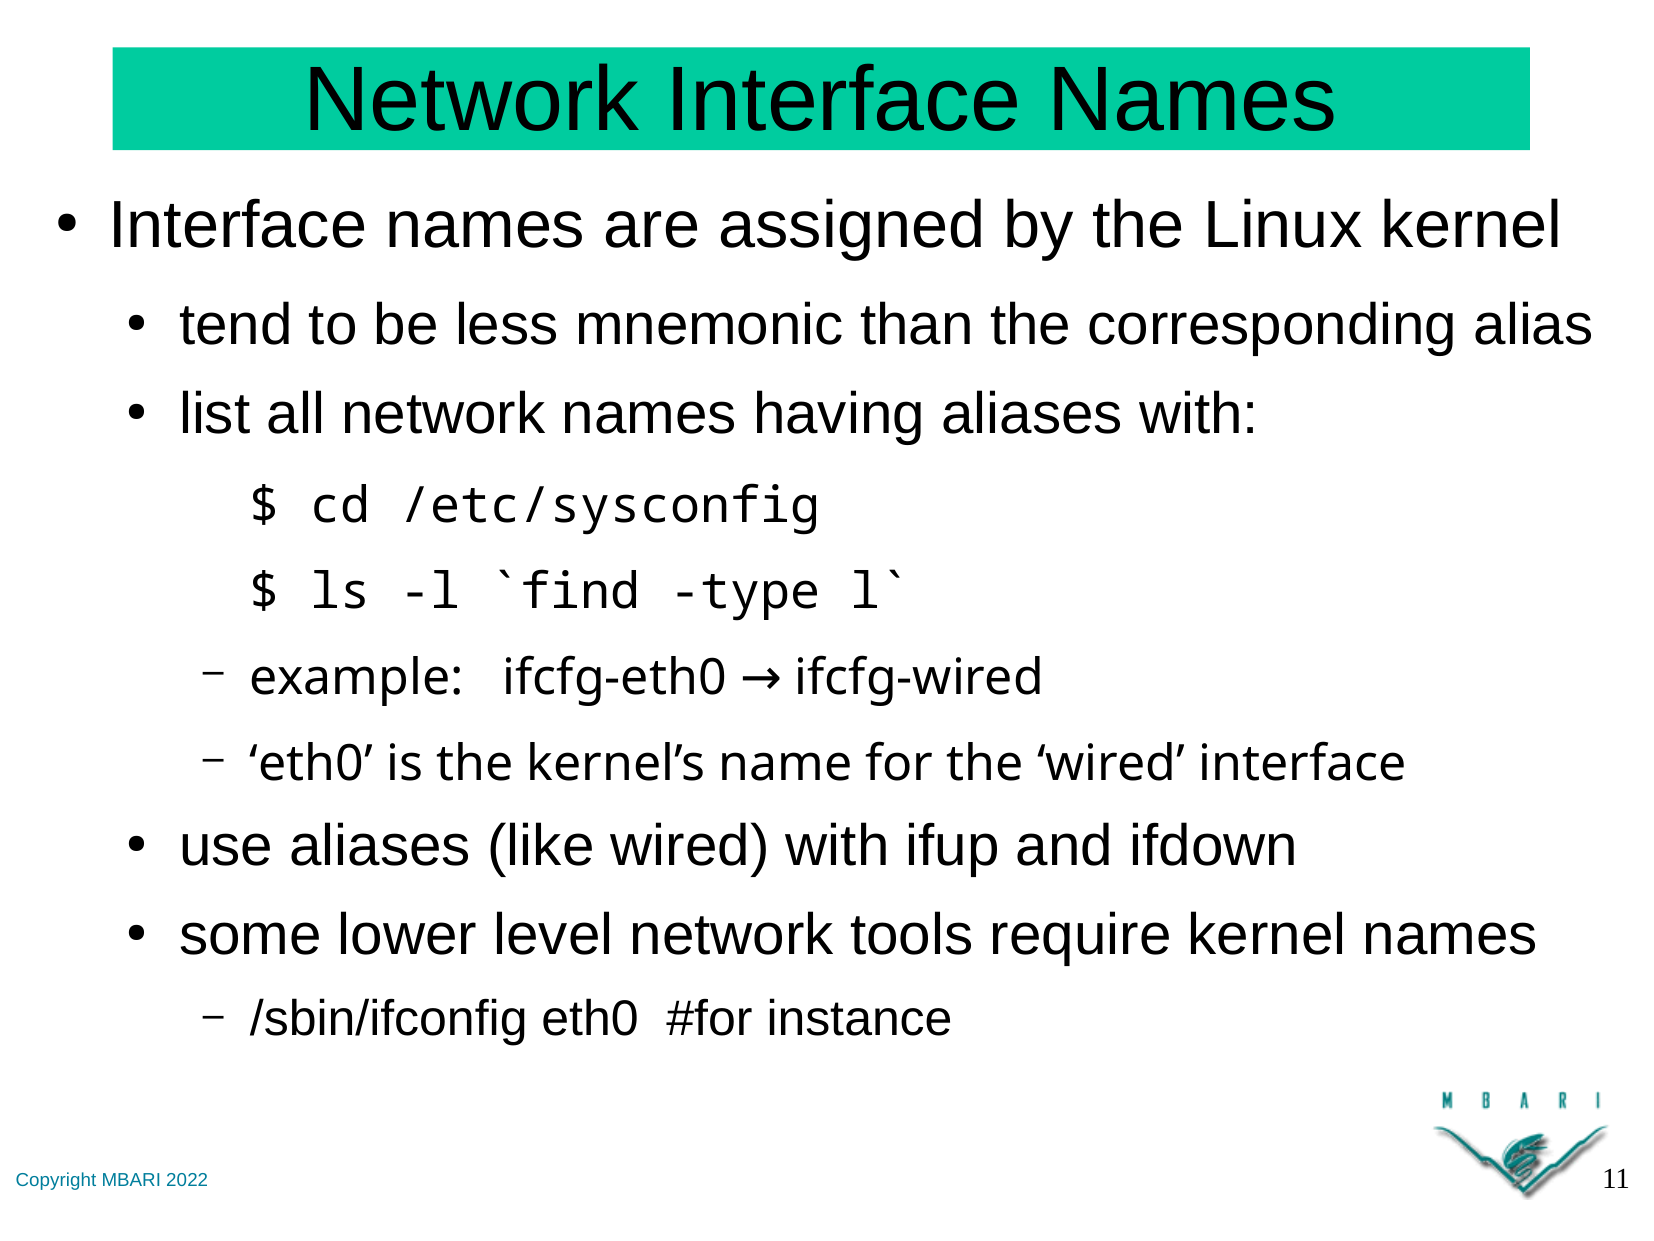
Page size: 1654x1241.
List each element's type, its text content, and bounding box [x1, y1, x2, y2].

picture [1426, 1126, 1613, 1200]
title Network Interface Names [112, 47, 1530, 151]
list Interface names are assigned by the Linux kernel tend to be less mnemonic than the corresponding alias list all network names having aliases with: $ cd /etc/sysconfig $ ls -l `find -type l` example: ifcfg-eth0 → ifcfg-wired ‘eth0’ is the kernel’s name for the ‘wired’ interface use aliases (like wired) with ifup and ifdown some lower level network tools require kernel names /sbin/ifconfig eth0 #for instance [37, 187, 1613, 1126]
